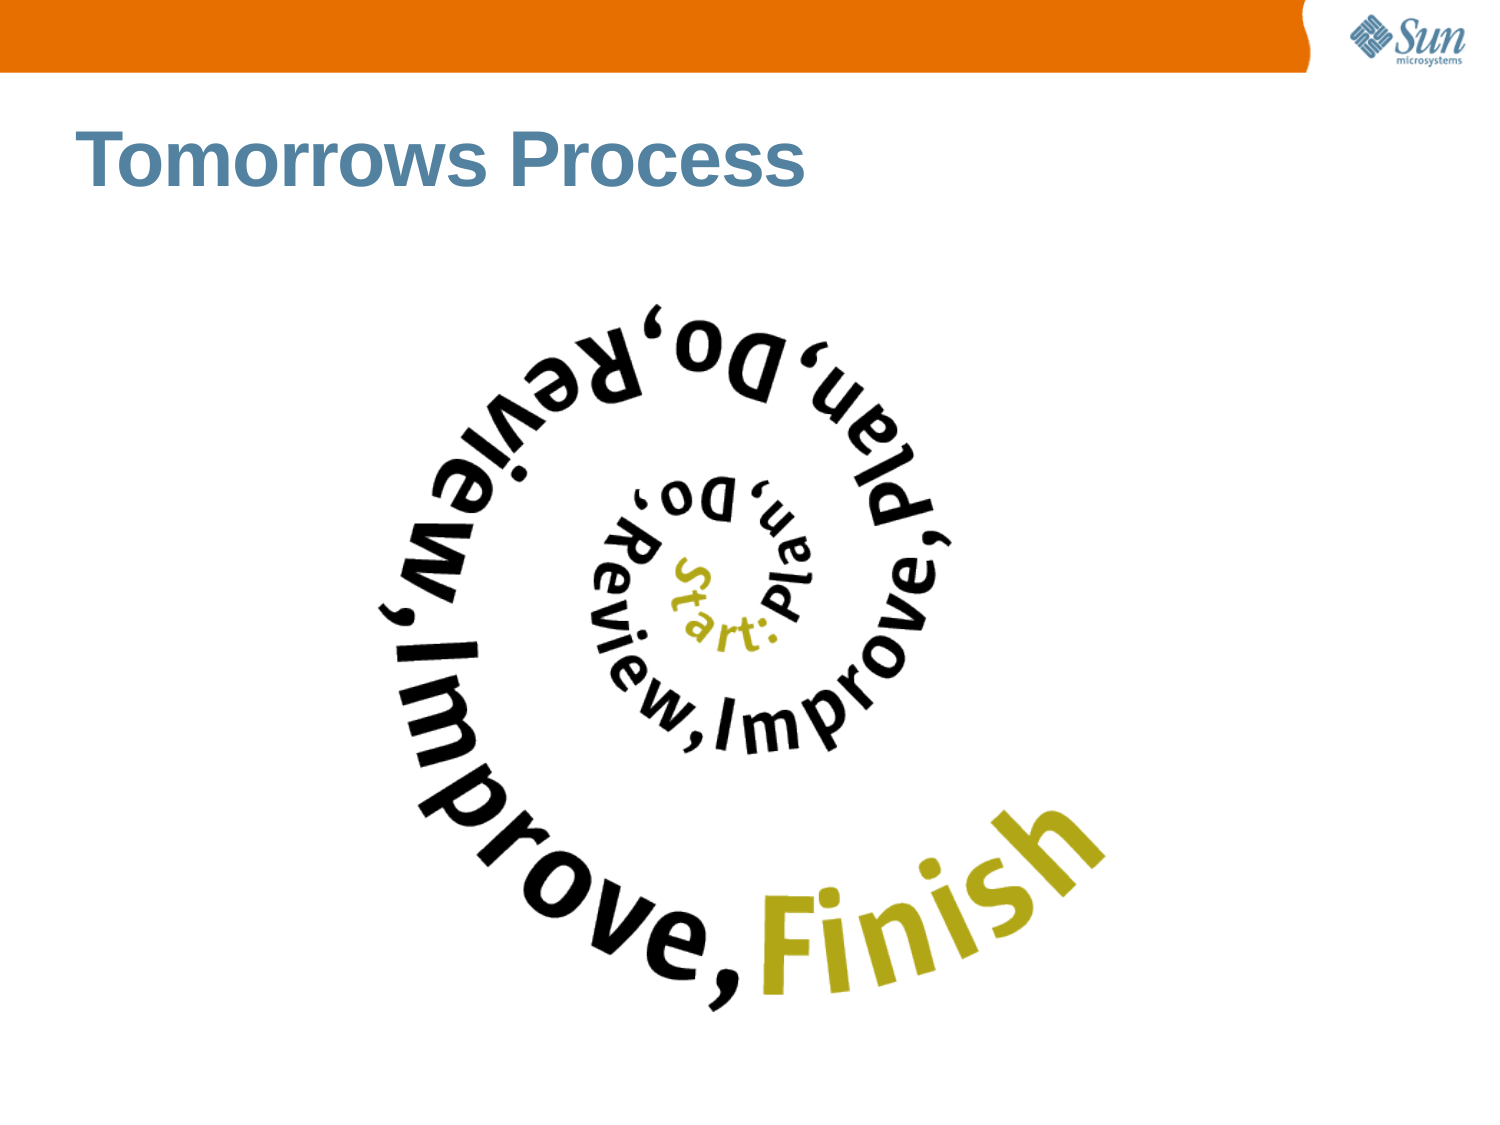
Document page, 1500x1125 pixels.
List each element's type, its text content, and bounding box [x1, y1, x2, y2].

title Tomorrows Process [75, 122, 1438, 228]
picture [0, 0, 1500, 75]
picture [251, 228, 1249, 1125]
